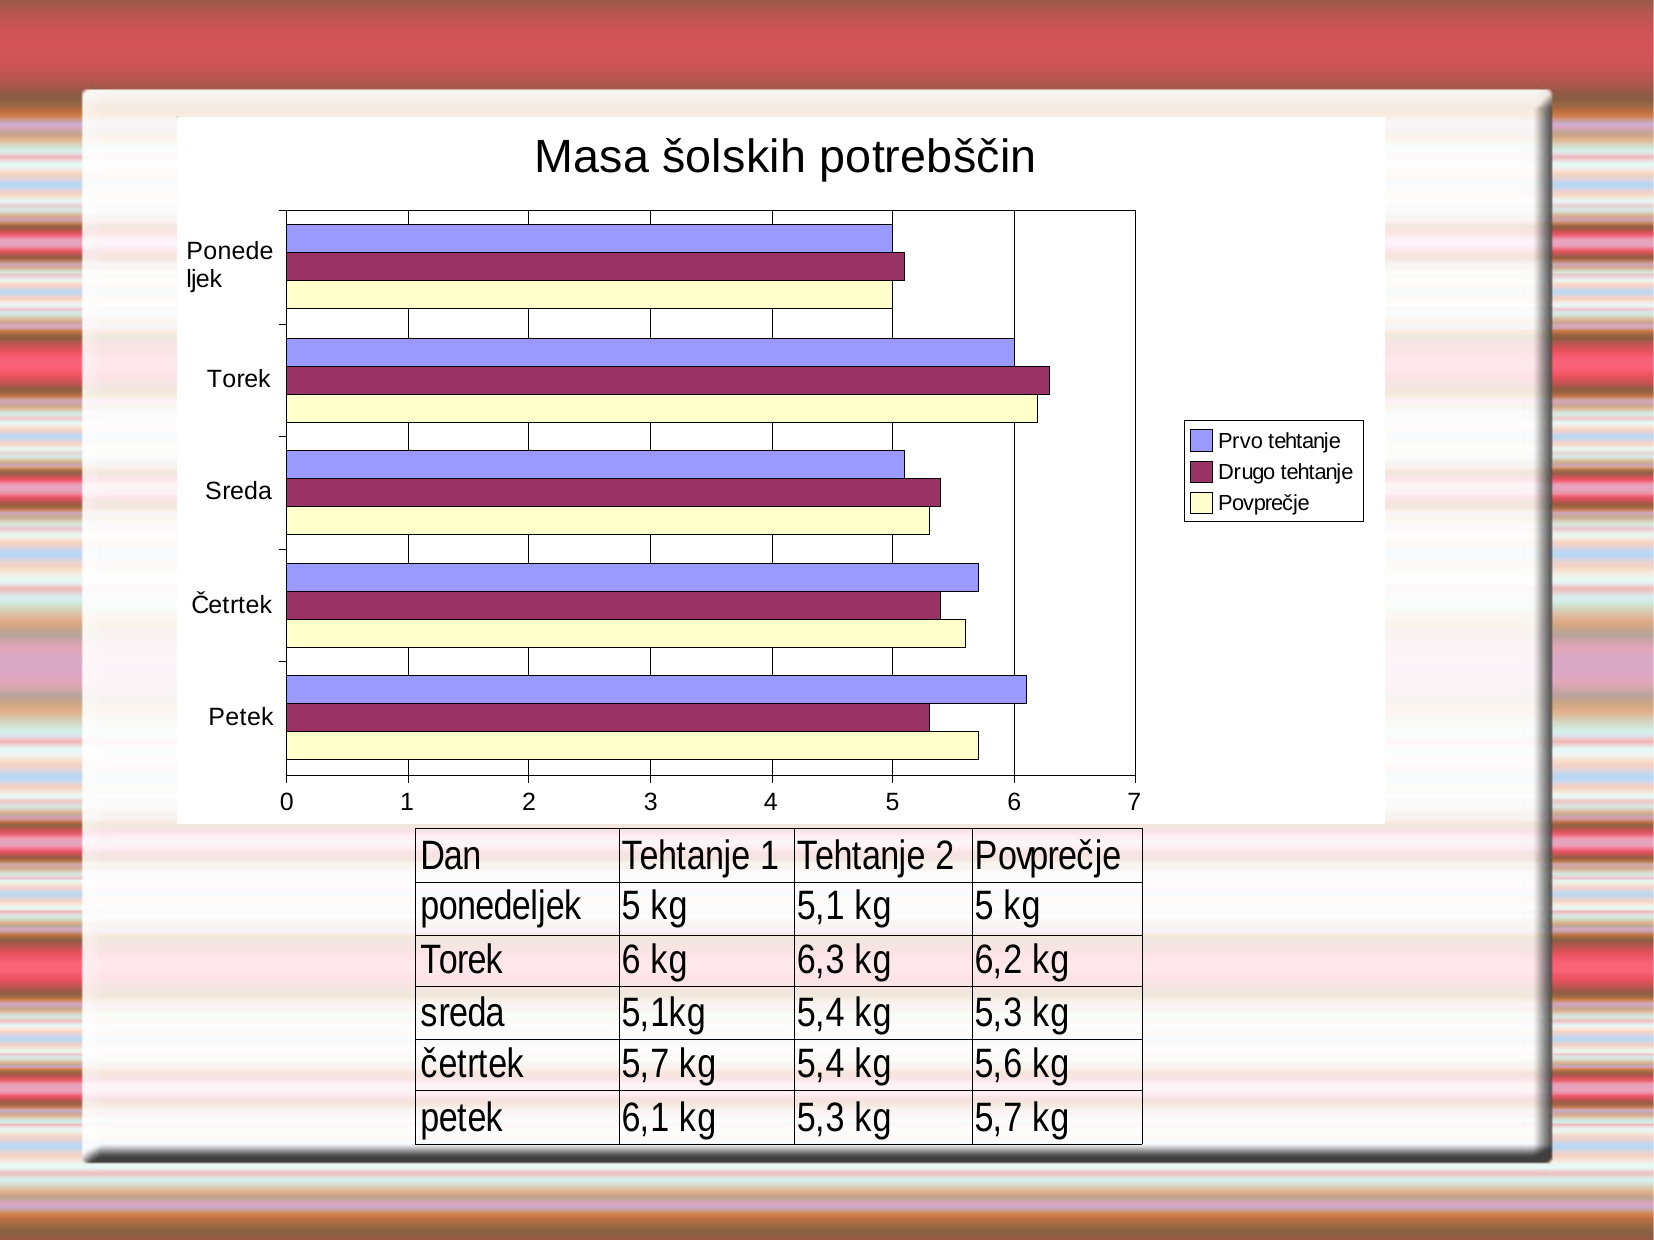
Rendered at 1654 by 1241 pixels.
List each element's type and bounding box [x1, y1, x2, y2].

chart [413, 559, 1489, 1152]
picture [0, 0, 1654, 1240]
